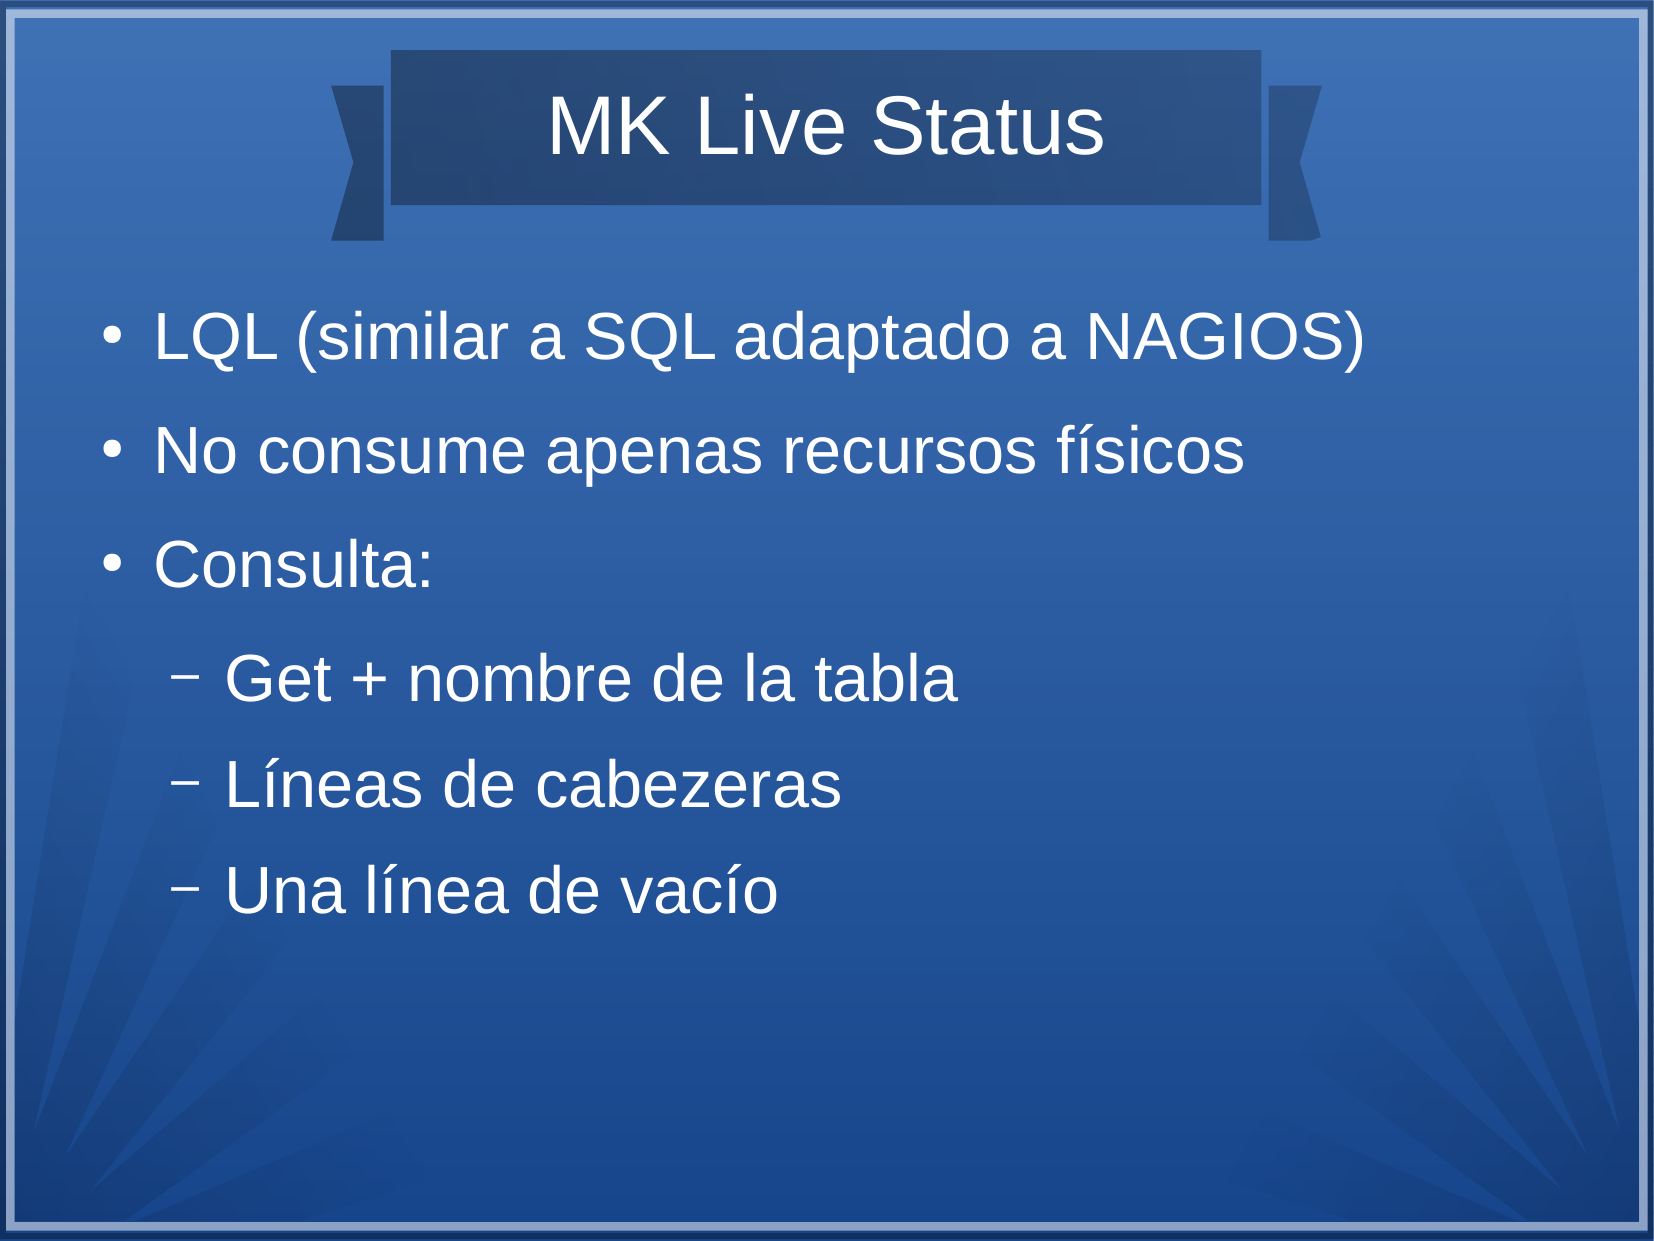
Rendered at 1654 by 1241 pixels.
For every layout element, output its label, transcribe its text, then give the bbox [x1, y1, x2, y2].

title MK Live Status [389, 47, 1264, 205]
list LQL (similar a SQL adaptado a NAGIOS) No consume apenas recursos físicos Consulta: Get + nombre de la tabla Líneas de cabezeras Una línea de vacío [82, 299, 1571, 1241]
